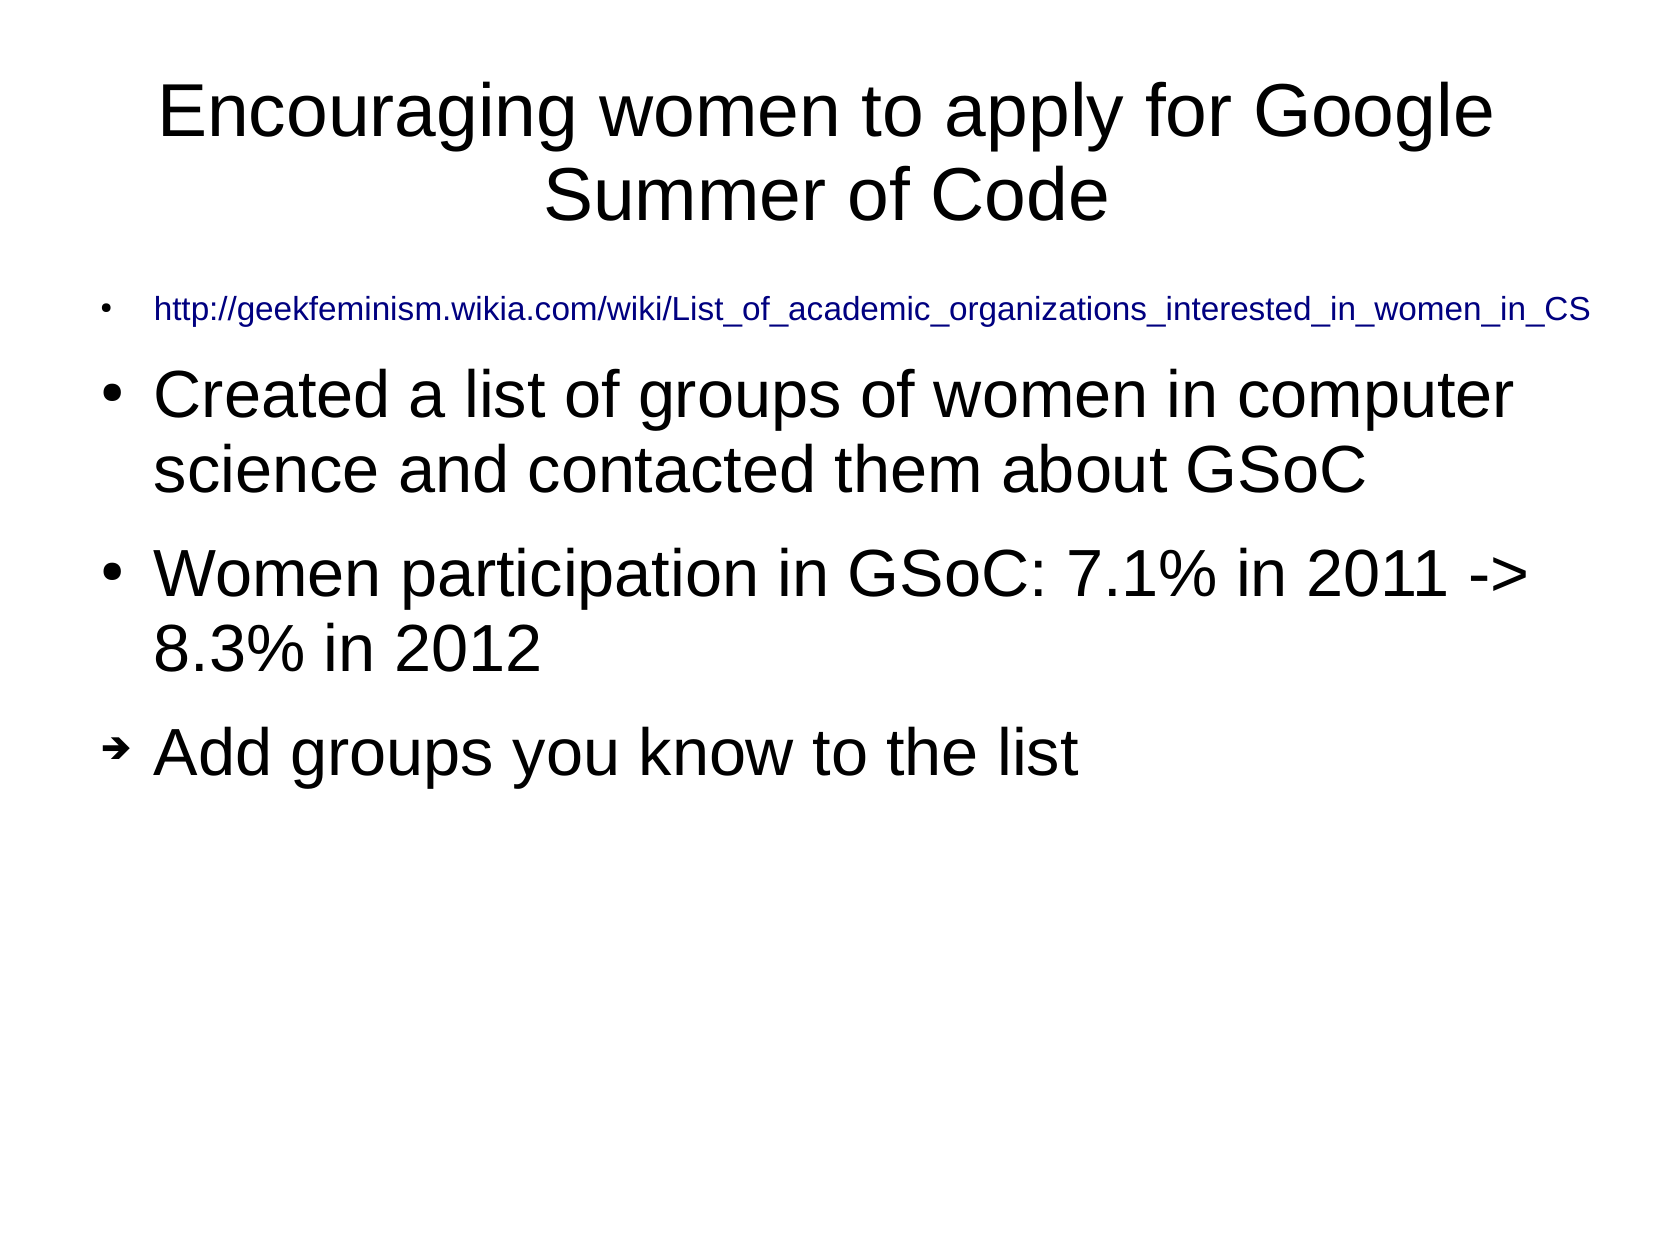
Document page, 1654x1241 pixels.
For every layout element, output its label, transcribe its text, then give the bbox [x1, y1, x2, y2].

list http://geekfeminism.wikia.com/wiki/List_of_academic_organizations_interested_in_women_in_CS Created a list of groups of women in computer science and contacted them about GSoC Women participation in GSoC: 7.1% in 2011 -> 8.3% in 2012 Add groups you know to the list [82, 290, 1654, 1186]
title Encouraging women to apply for Google Summer of Code [82, 49, 1571, 257]
